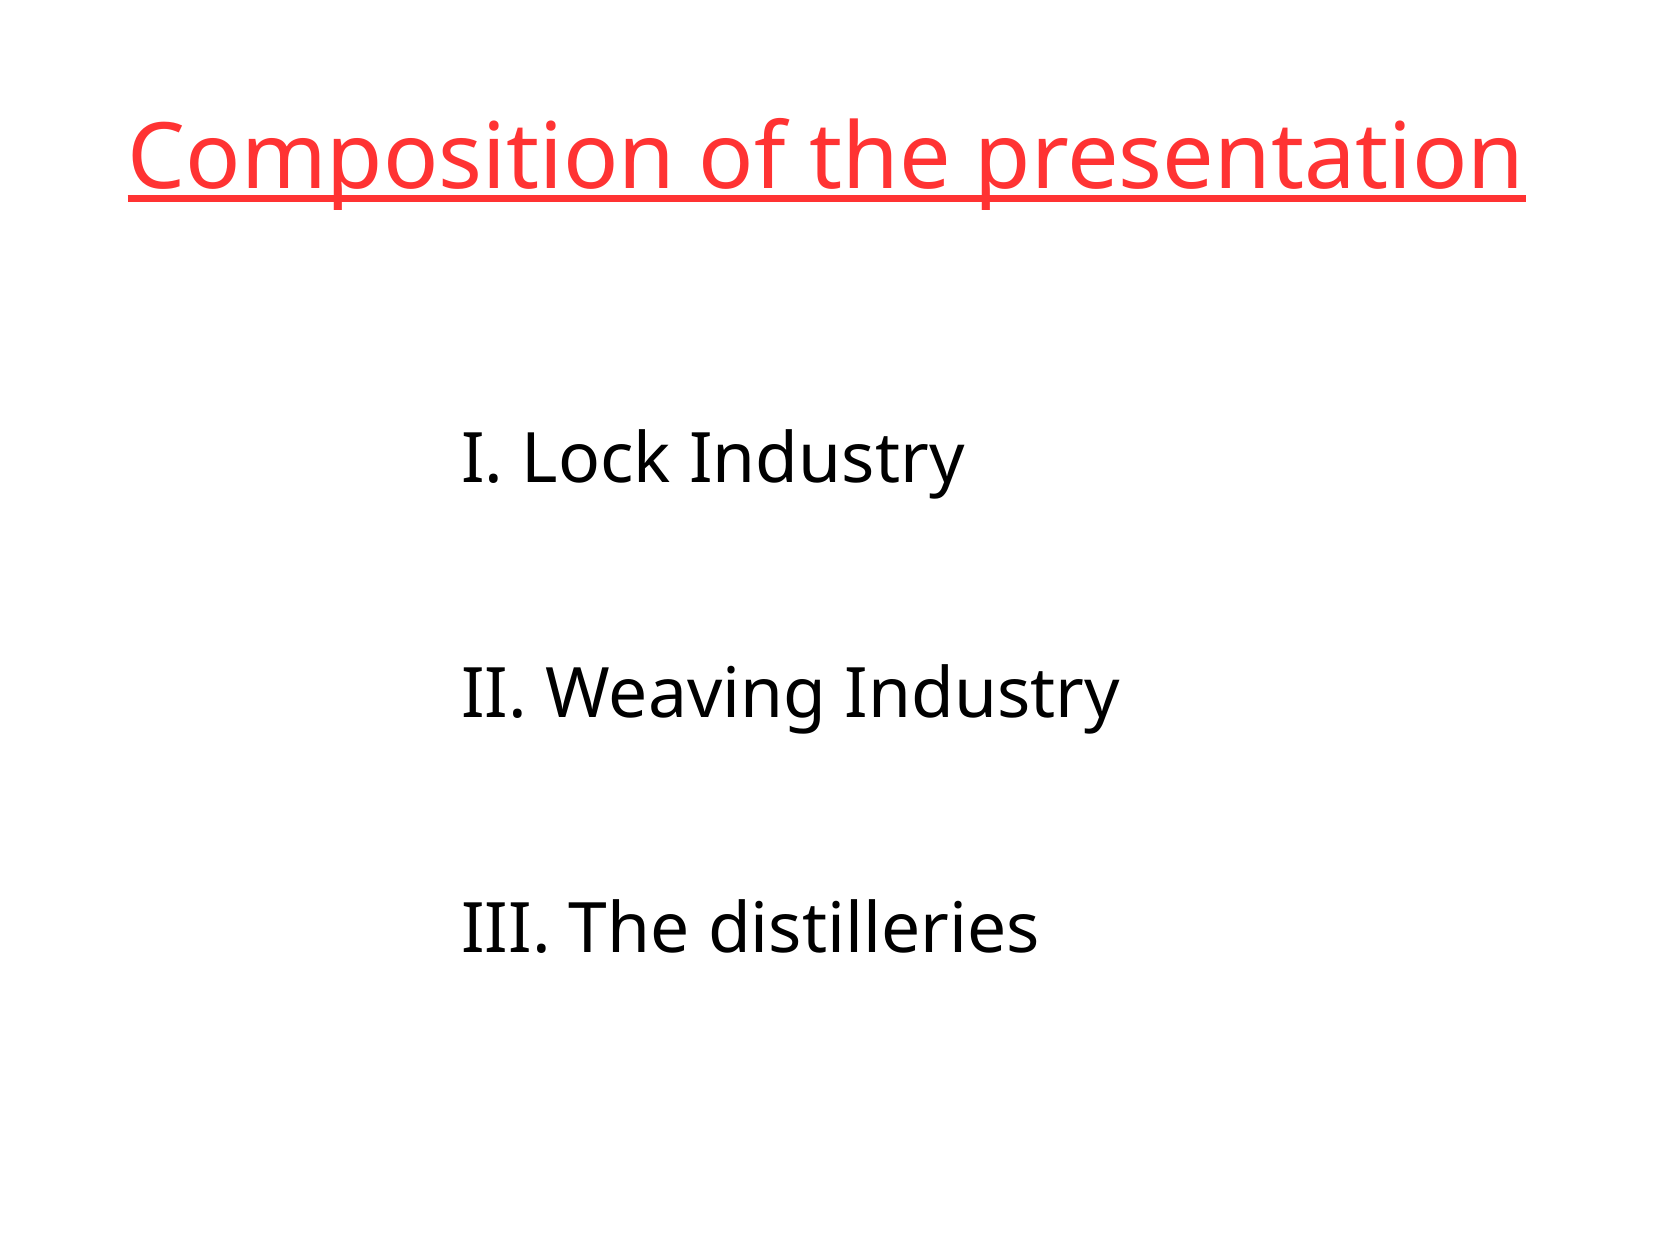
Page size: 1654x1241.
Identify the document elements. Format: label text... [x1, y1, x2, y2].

title Composition of the presentation [82, 49, 1571, 257]
list I. Lock Industry II. Weaving Industry III. The distilleries [407, 408, 1300, 981]
